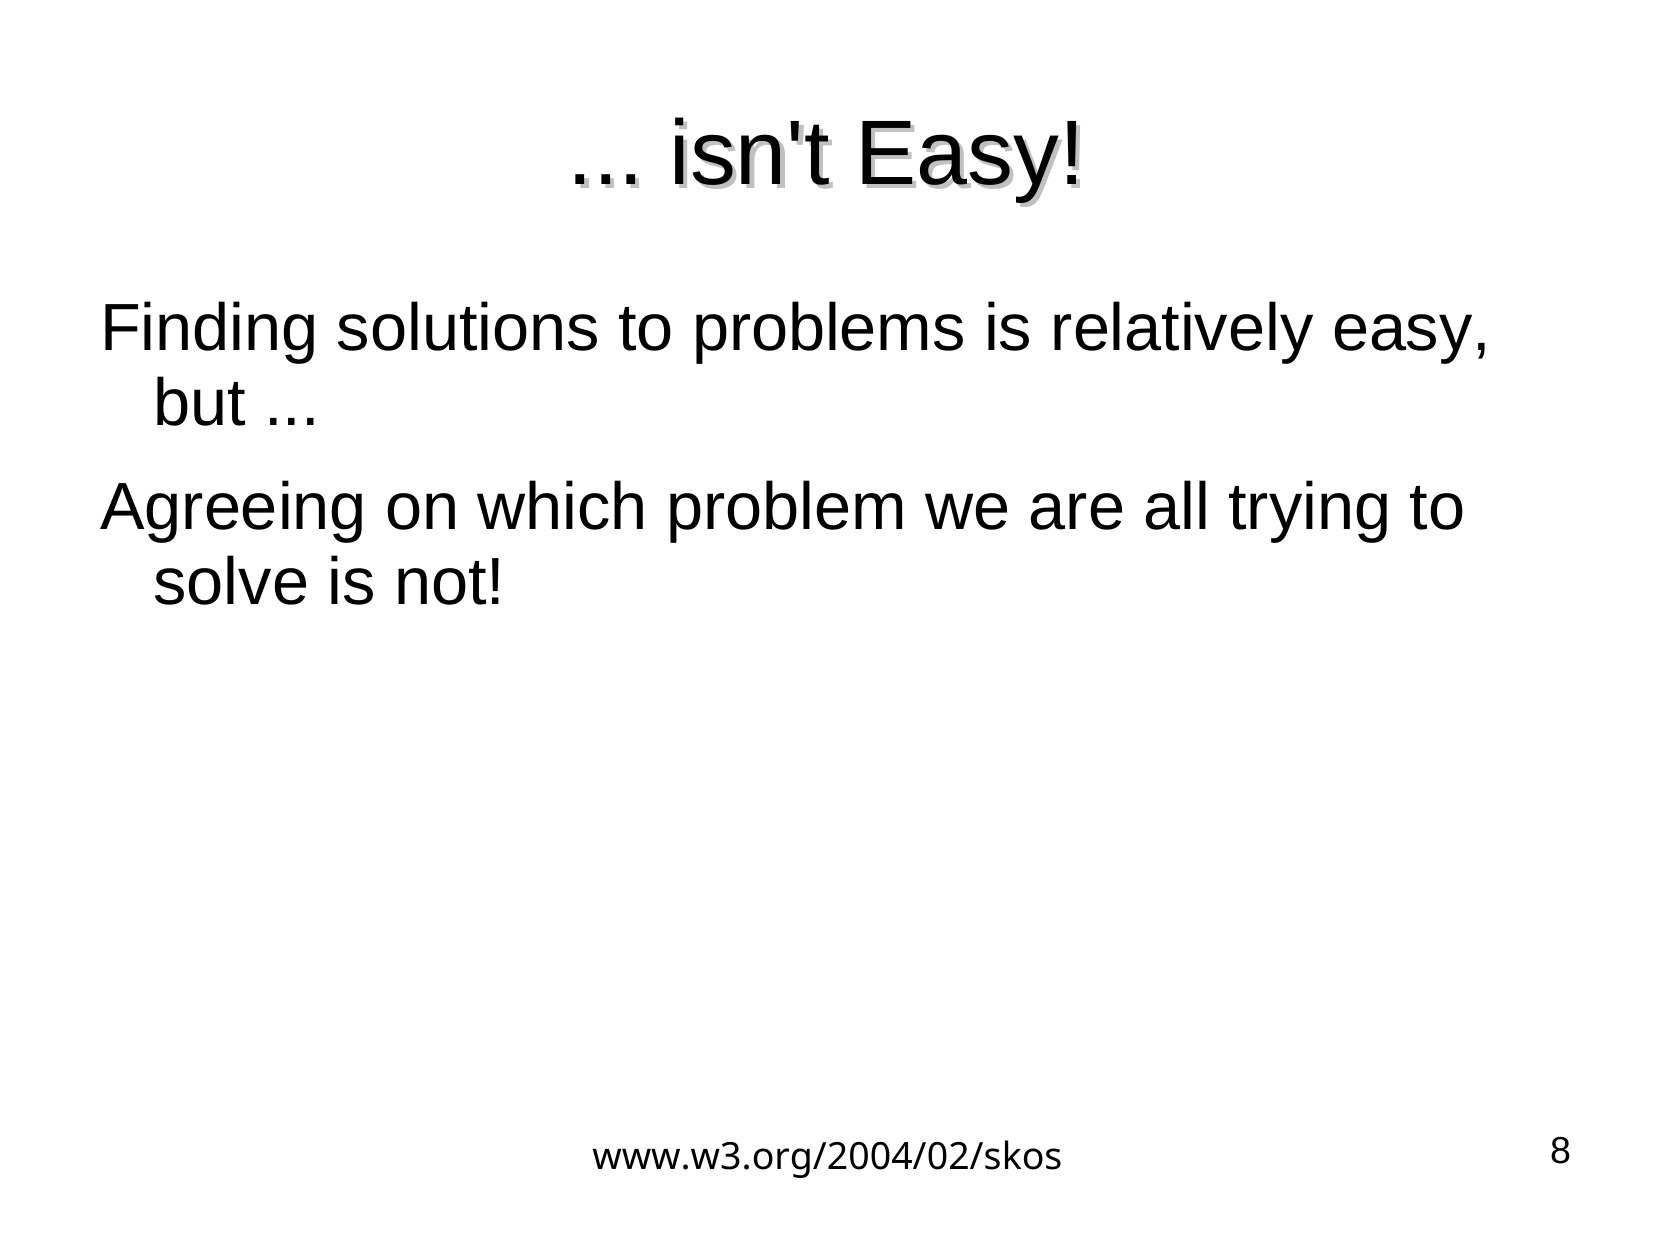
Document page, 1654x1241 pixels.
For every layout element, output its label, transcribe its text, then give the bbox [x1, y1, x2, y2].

title ... isn't Easy! [82, 49, 1571, 257]
list Finding solutions to problems is relatively easy, but ... Agreeing on which problem we are all trying to solve is not! [82, 290, 1571, 1109]
